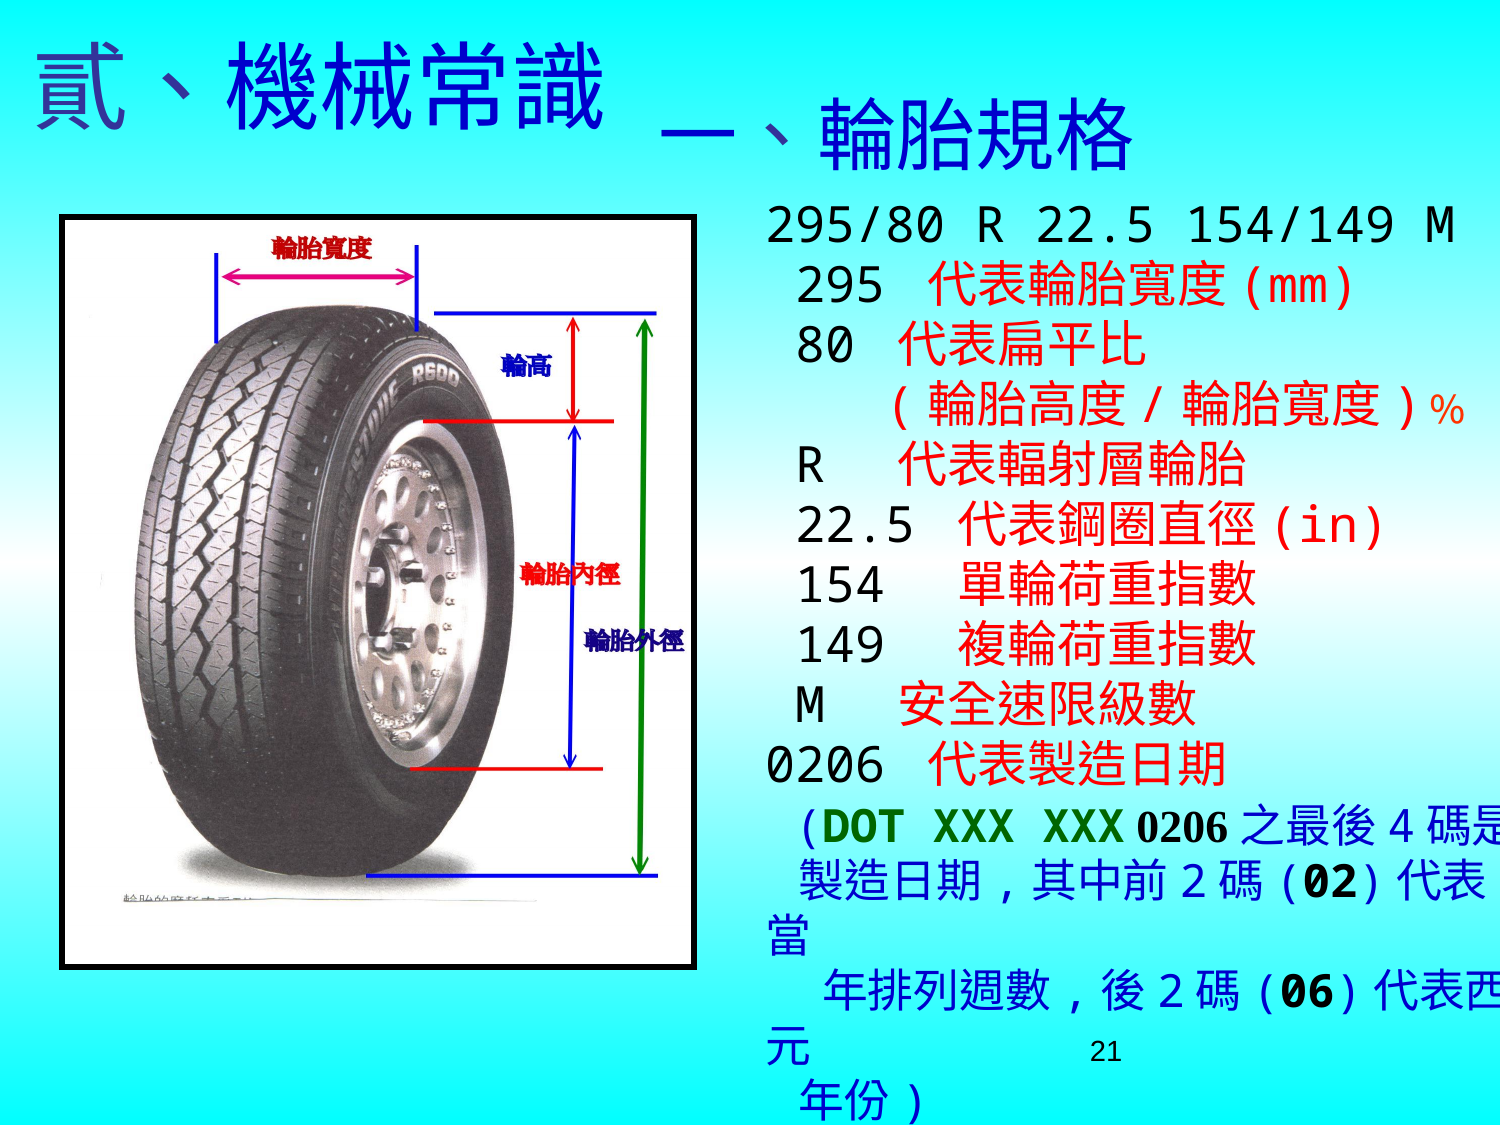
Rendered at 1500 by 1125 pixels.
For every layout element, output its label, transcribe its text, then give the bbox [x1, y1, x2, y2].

text_box 295/80 R 22.5 154/149 M 295 代表輪胎寬度(mm) 80 代表扁平比 (輪胎高度/輪胎寬度)﹪ R 代表輻射層輪胎 22.5 代表鋼圈直徑(in) 154 單輪荷重指數 149 複輪荷重指數 M 安全速限級數 0206 代表製造日期 (DOT XXX XXX 0206之最後4碼是 製造日期,其中前2碼(02)代表當 年排列週數,後2碼(06)代表西元 年份) △ 代表輪胎磨損指示 [750, 184, 1500, 1119]
text_box 貳、機械常識 [17, 19, 703, 150]
picture [64, 220, 691, 965]
text_box 一、輪胎規格 [643, 78, 1317, 189]
